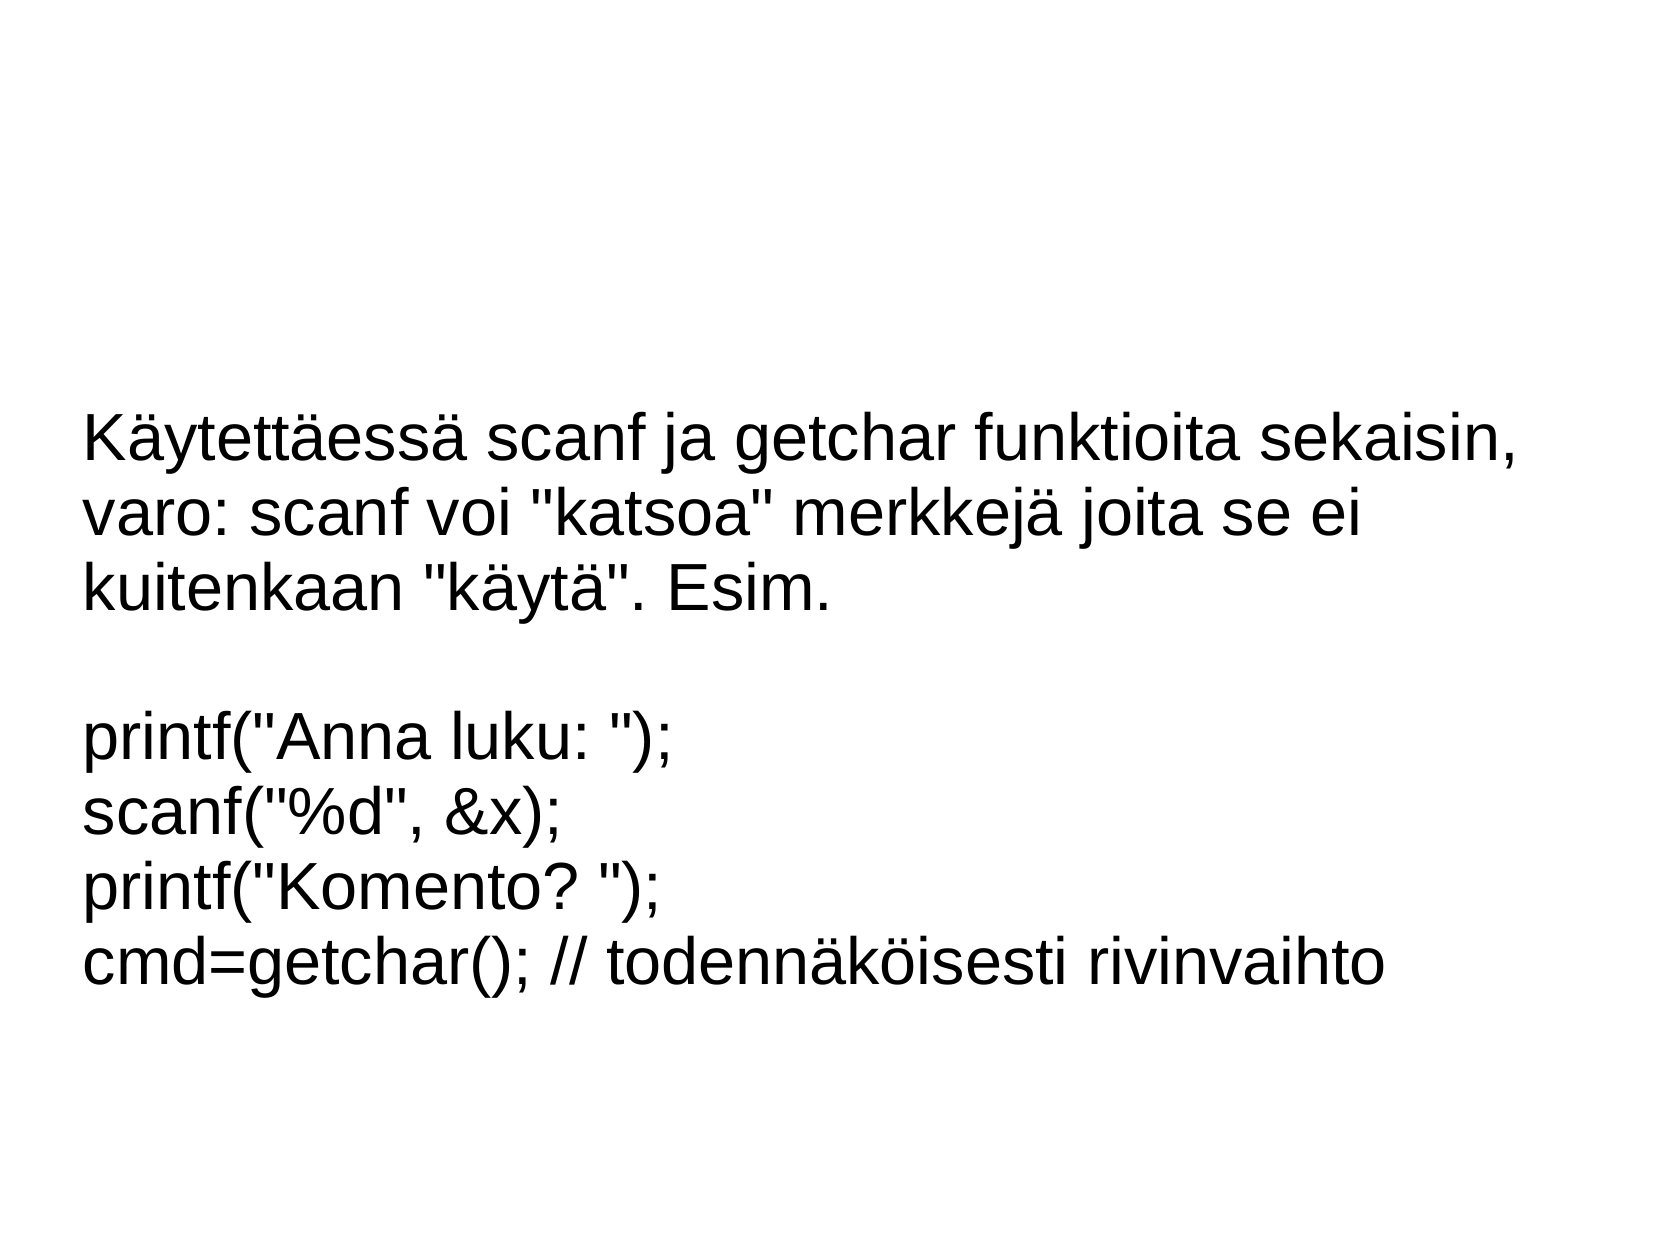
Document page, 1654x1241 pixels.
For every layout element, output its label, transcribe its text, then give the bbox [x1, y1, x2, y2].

text_box Käytettäessä scanf ja getchar funktioita sekaisin, varo: scanf voi "katsoa" merkkejä joita se ei kuitenkaan "käytä". Esim. printf("Anna luku: "); scanf("%d", &x); printf("Komento? "); cmd=getchar(); // todennäköisesti rivinvaihto [82, 297, 1571, 1102]
